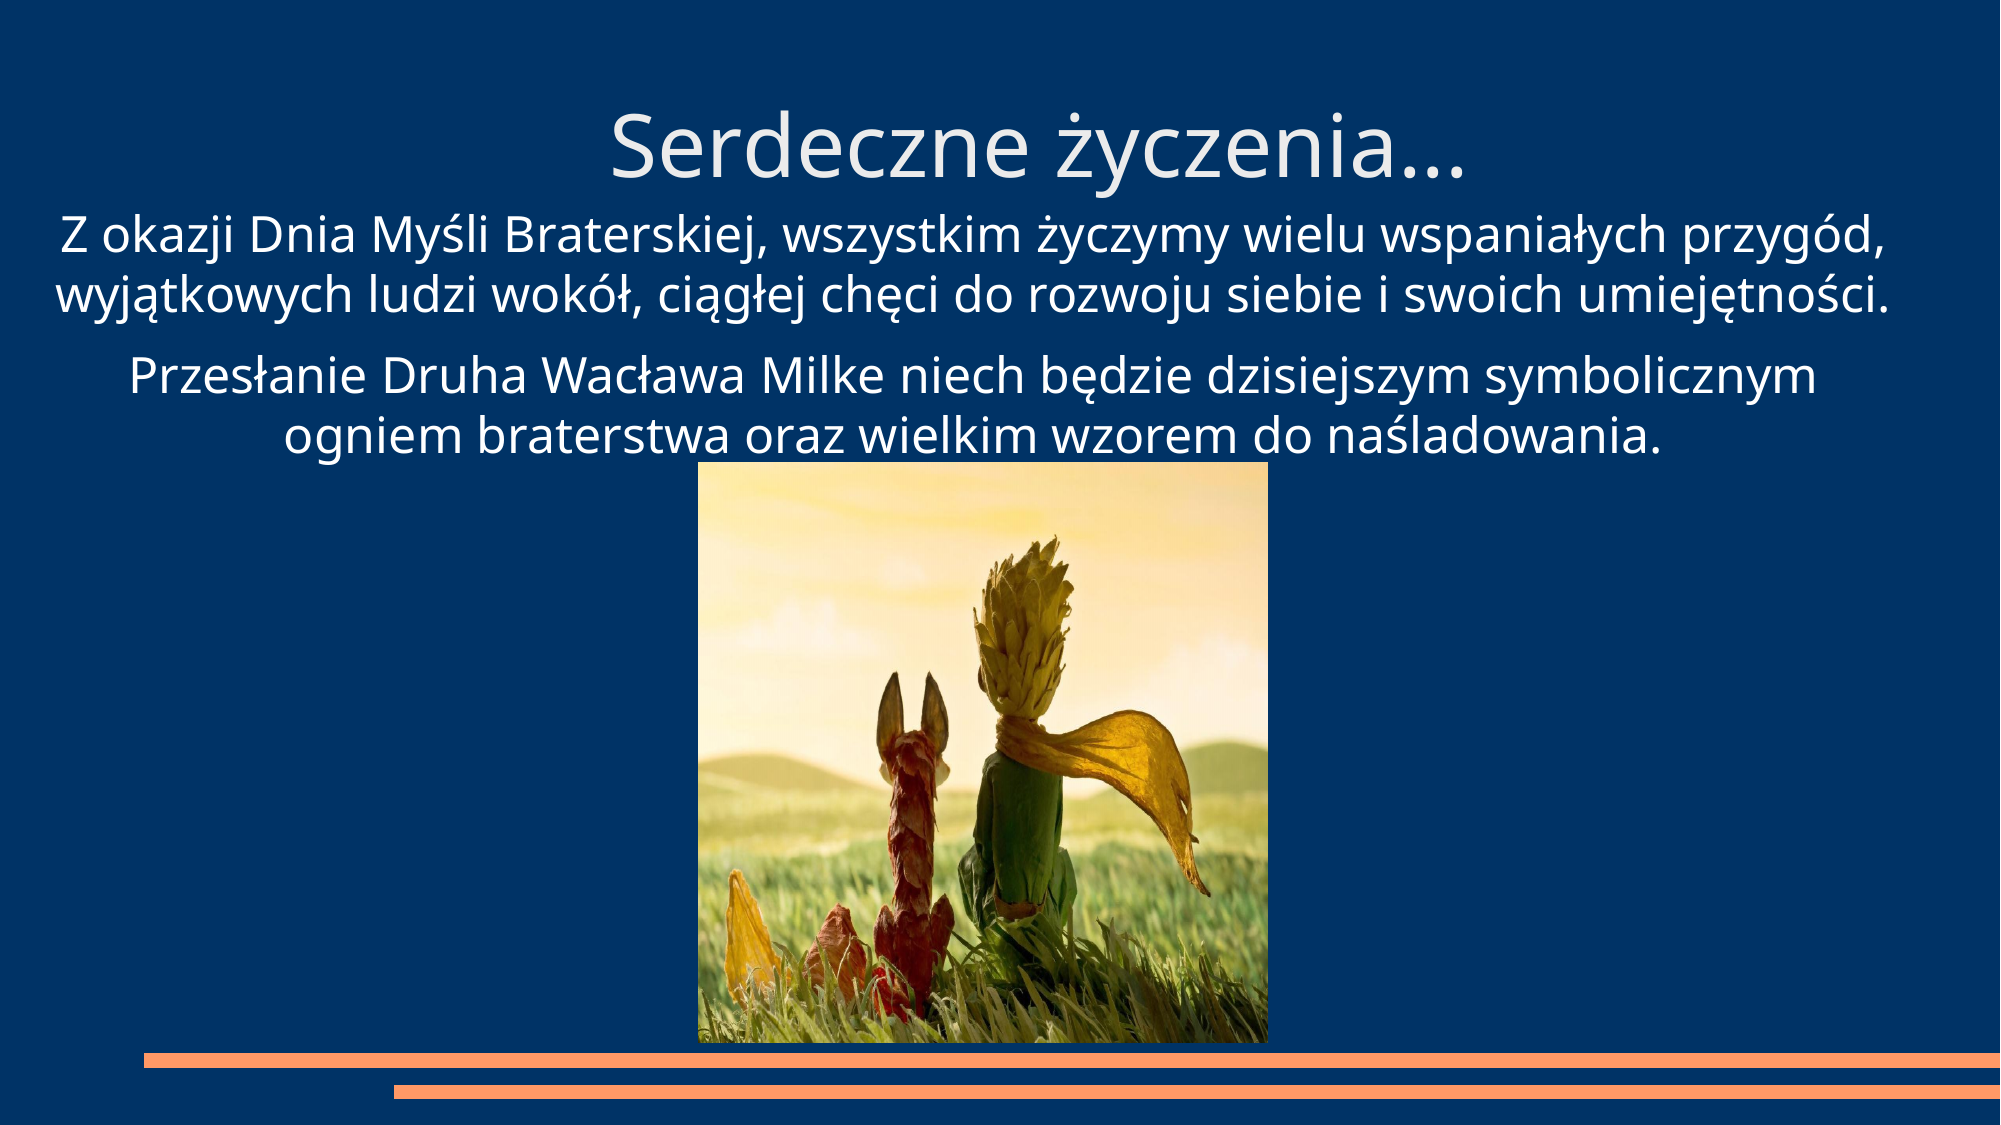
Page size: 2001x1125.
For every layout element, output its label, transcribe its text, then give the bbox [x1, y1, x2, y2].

picture [698, 601, 1268, 1043]
title Serdeczne życzenia... [200, 82, 1878, 194]
text_box Z okazji Dnia Myśli Braterskiej, wszystkim życzymy wielu wspaniałych przygód, wyjątkowych ludzi wokół, ciągłej chęci do rozwoju siebie i swoich umiejętności. Przesłanie Druha Wacława Milke niech będzie dzisiejszym symbolicznym ogniem braterstwa oraz wielkim wzorem do naśladowania. [40, 194, 1935, 601]
